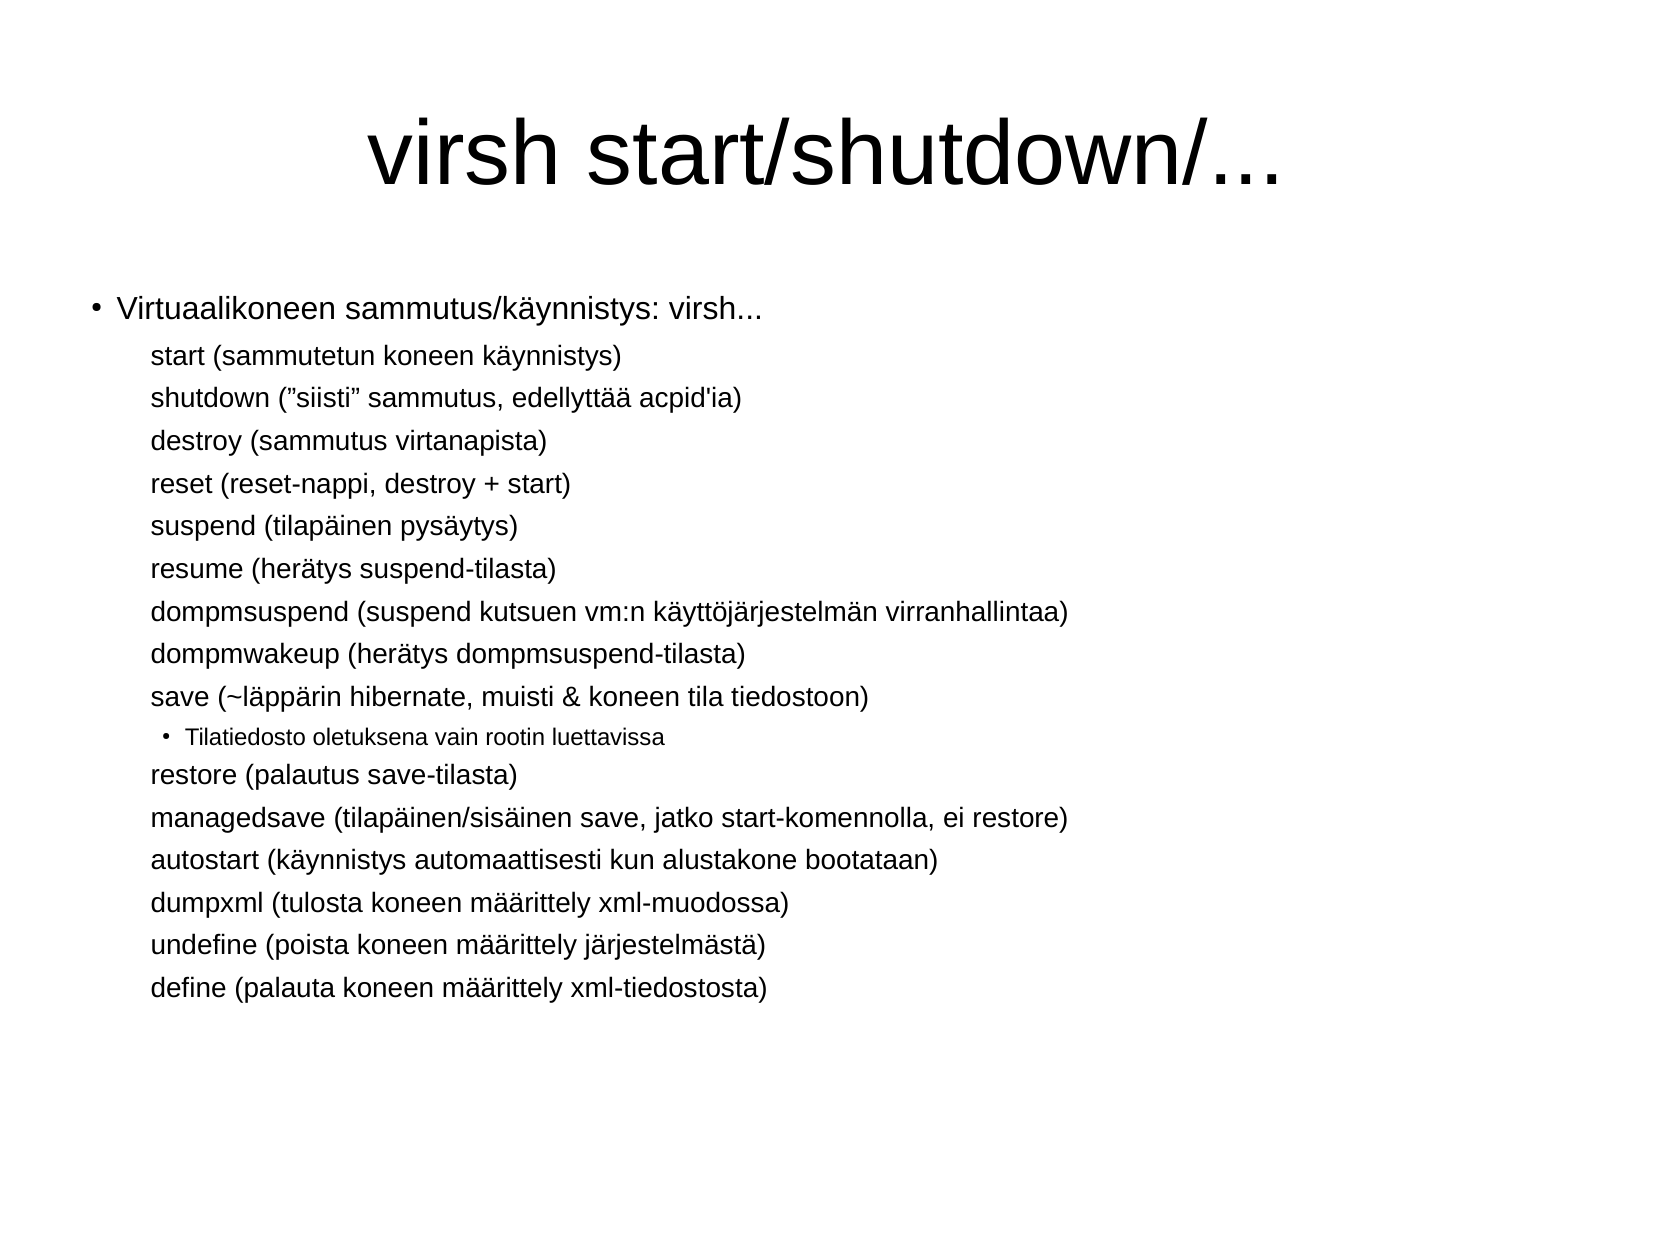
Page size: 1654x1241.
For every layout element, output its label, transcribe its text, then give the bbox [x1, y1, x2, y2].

title virsh start/shutdown/... [82, 49, 1571, 257]
list Virtuaalikoneen sammutus/käynnistys: virsh... start (sammutetun koneen käynnistys) shutdown (”siisti” sammutus, edellyttää acpid'ia) destroy (sammutus virtanapista) reset (reset-nappi, destroy + start) suspend (tilapäinen pysäytys) resume (herätys suspend-tilasta) dompmsuspend (suspend kutsuen vm:n käyttöjärjestelmän virranhallintaa) dompmwakeup (herätys dompmsuspend-tilasta) save (~läppärin hibernate, muisti & koneen tila tiedostoon) Tilatiedosto oletuksena vain rootin luettavissa restore (palautus save-tilasta) managedsave (tilapäinen/sisäinen save, jatko start-komennolla, ei restore) autostart (käynnistys automaattisesti kun alustakone bootataan) dumpxml (tulosta koneen määrittely xml-muodossa) undefine (poista koneen määrittely järjestelmästä) define (palauta koneen määrittely xml-tiedostosta) [82, 290, 1571, 1010]
